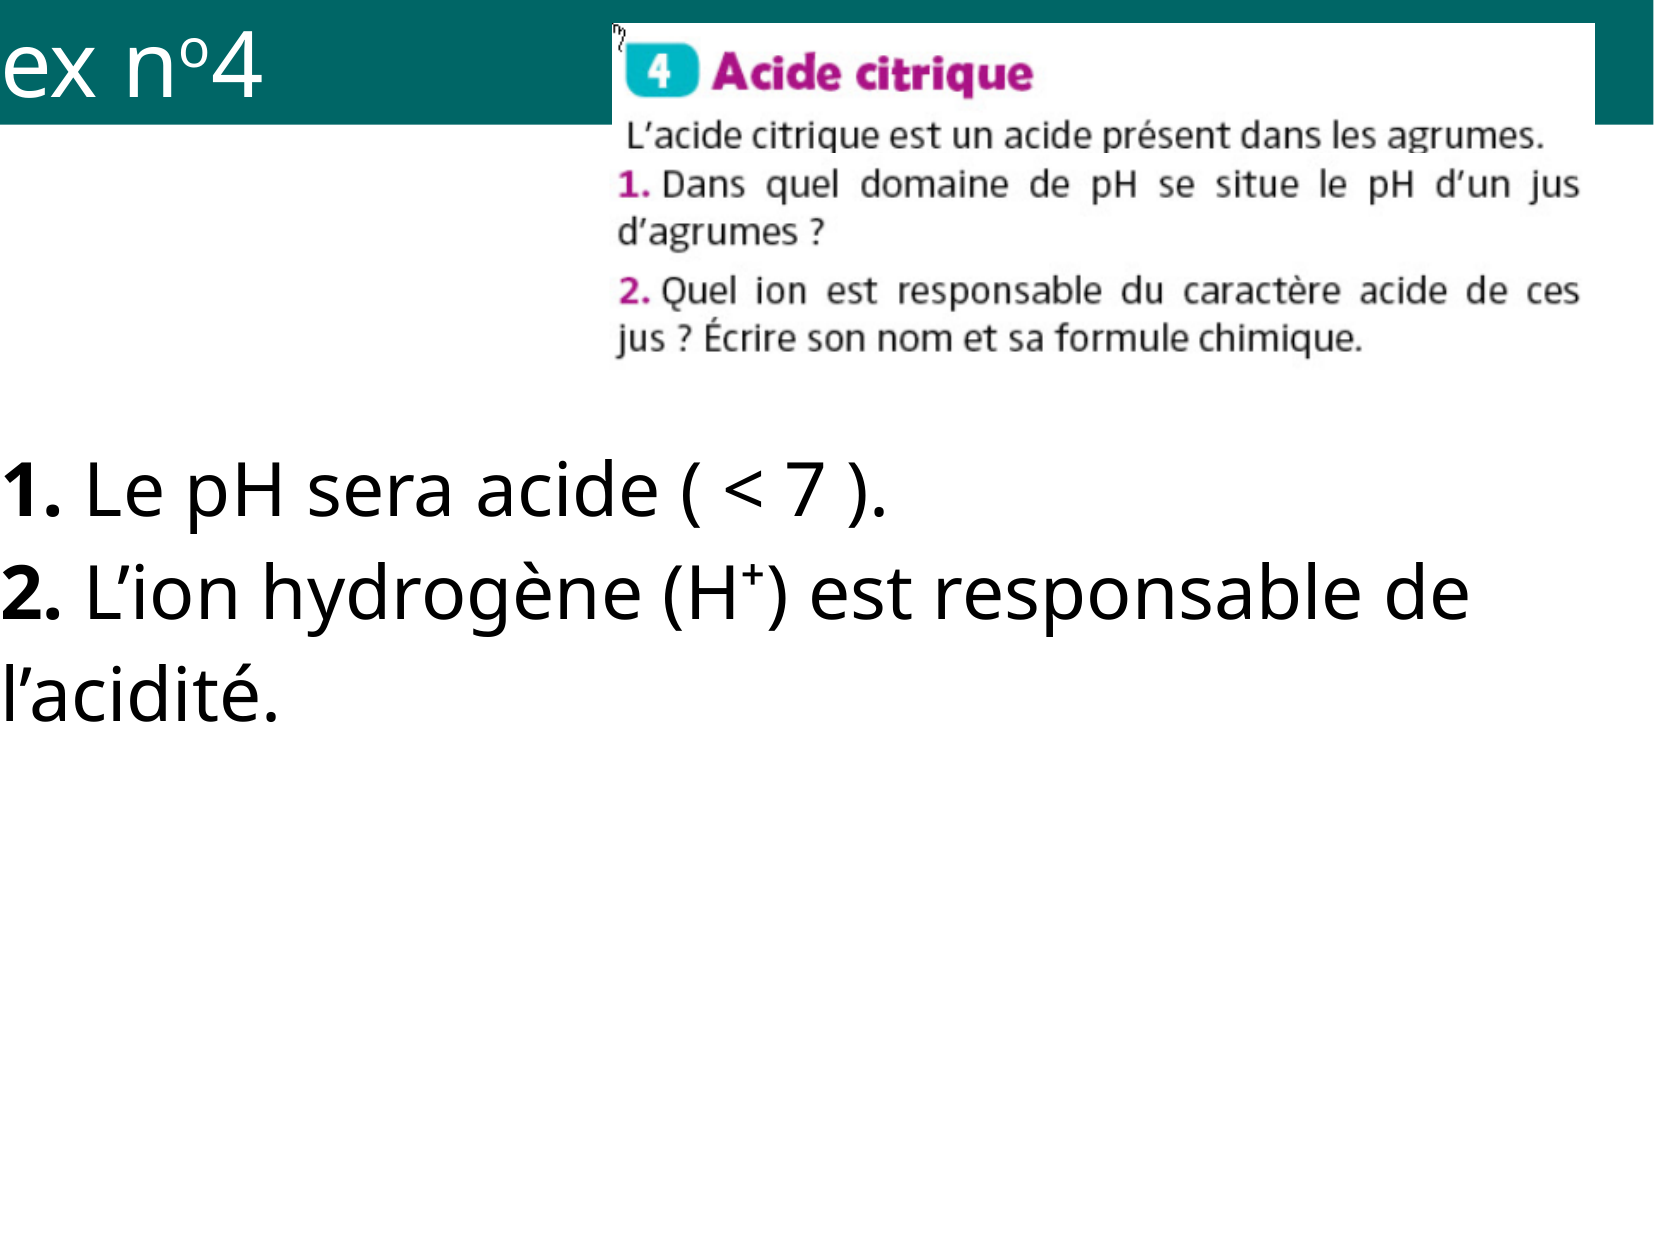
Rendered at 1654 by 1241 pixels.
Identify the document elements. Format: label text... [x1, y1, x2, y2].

picture [603, 23, 1607, 402]
title ex no4 [0, 8, 1654, 116]
subtitle 1. Le pH sera acide ( < 7 ). 2. L’ion hydrogène (H⁺) est responsable de l’acidité. [0, 129, 1630, 1229]
